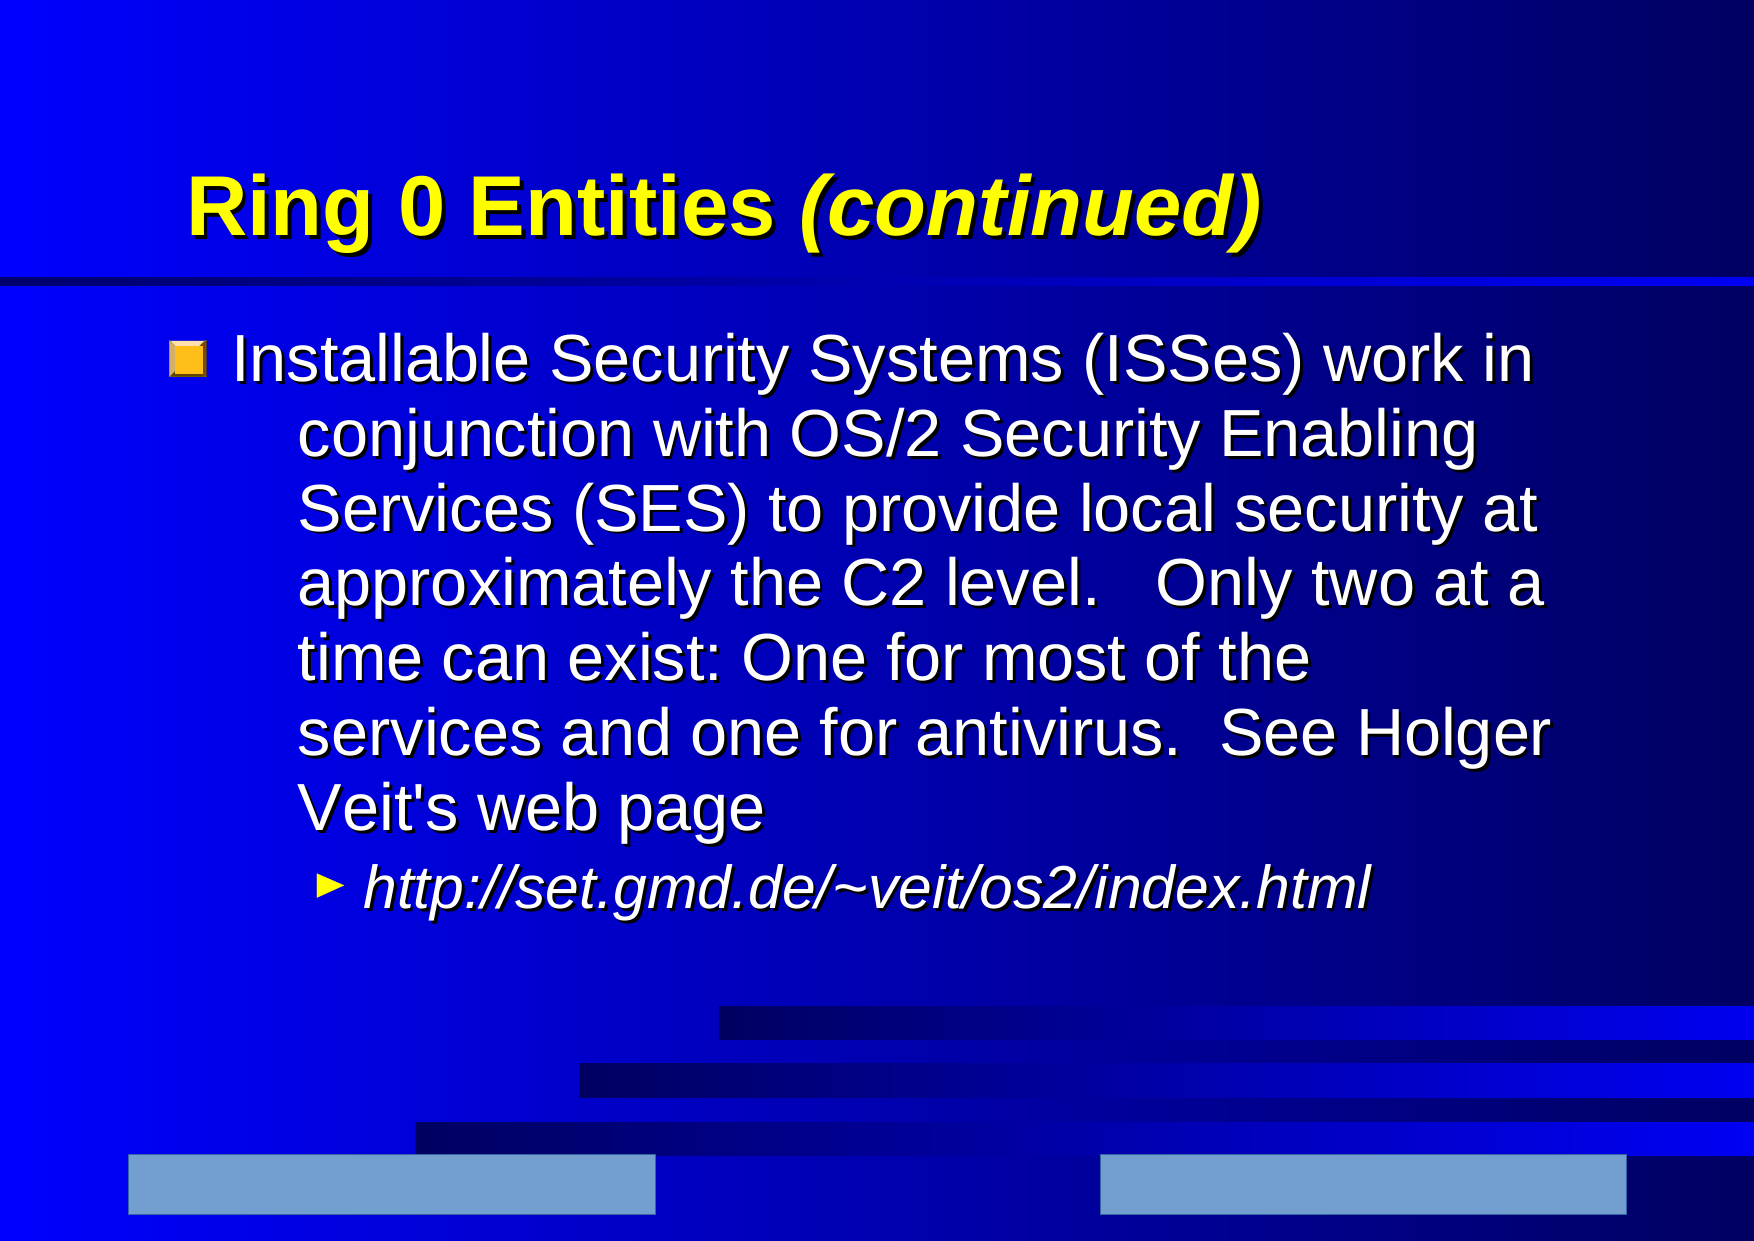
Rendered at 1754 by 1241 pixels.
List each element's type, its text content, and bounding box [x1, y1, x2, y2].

text_box Installable Security Systems (ISSes) work in conjunction with OS/2 Security Enabling Services (SES) to provide local security at approximately the C2 level. Only two at a time can exist: One for most of the services and one for antivirus. See Holger Veit's web page http://set.gmd.de/~veit/os2/index.html [164, 321, 1575, 1230]
text_box Ring 0 Entities (continued) [186, 69, 1573, 254]
